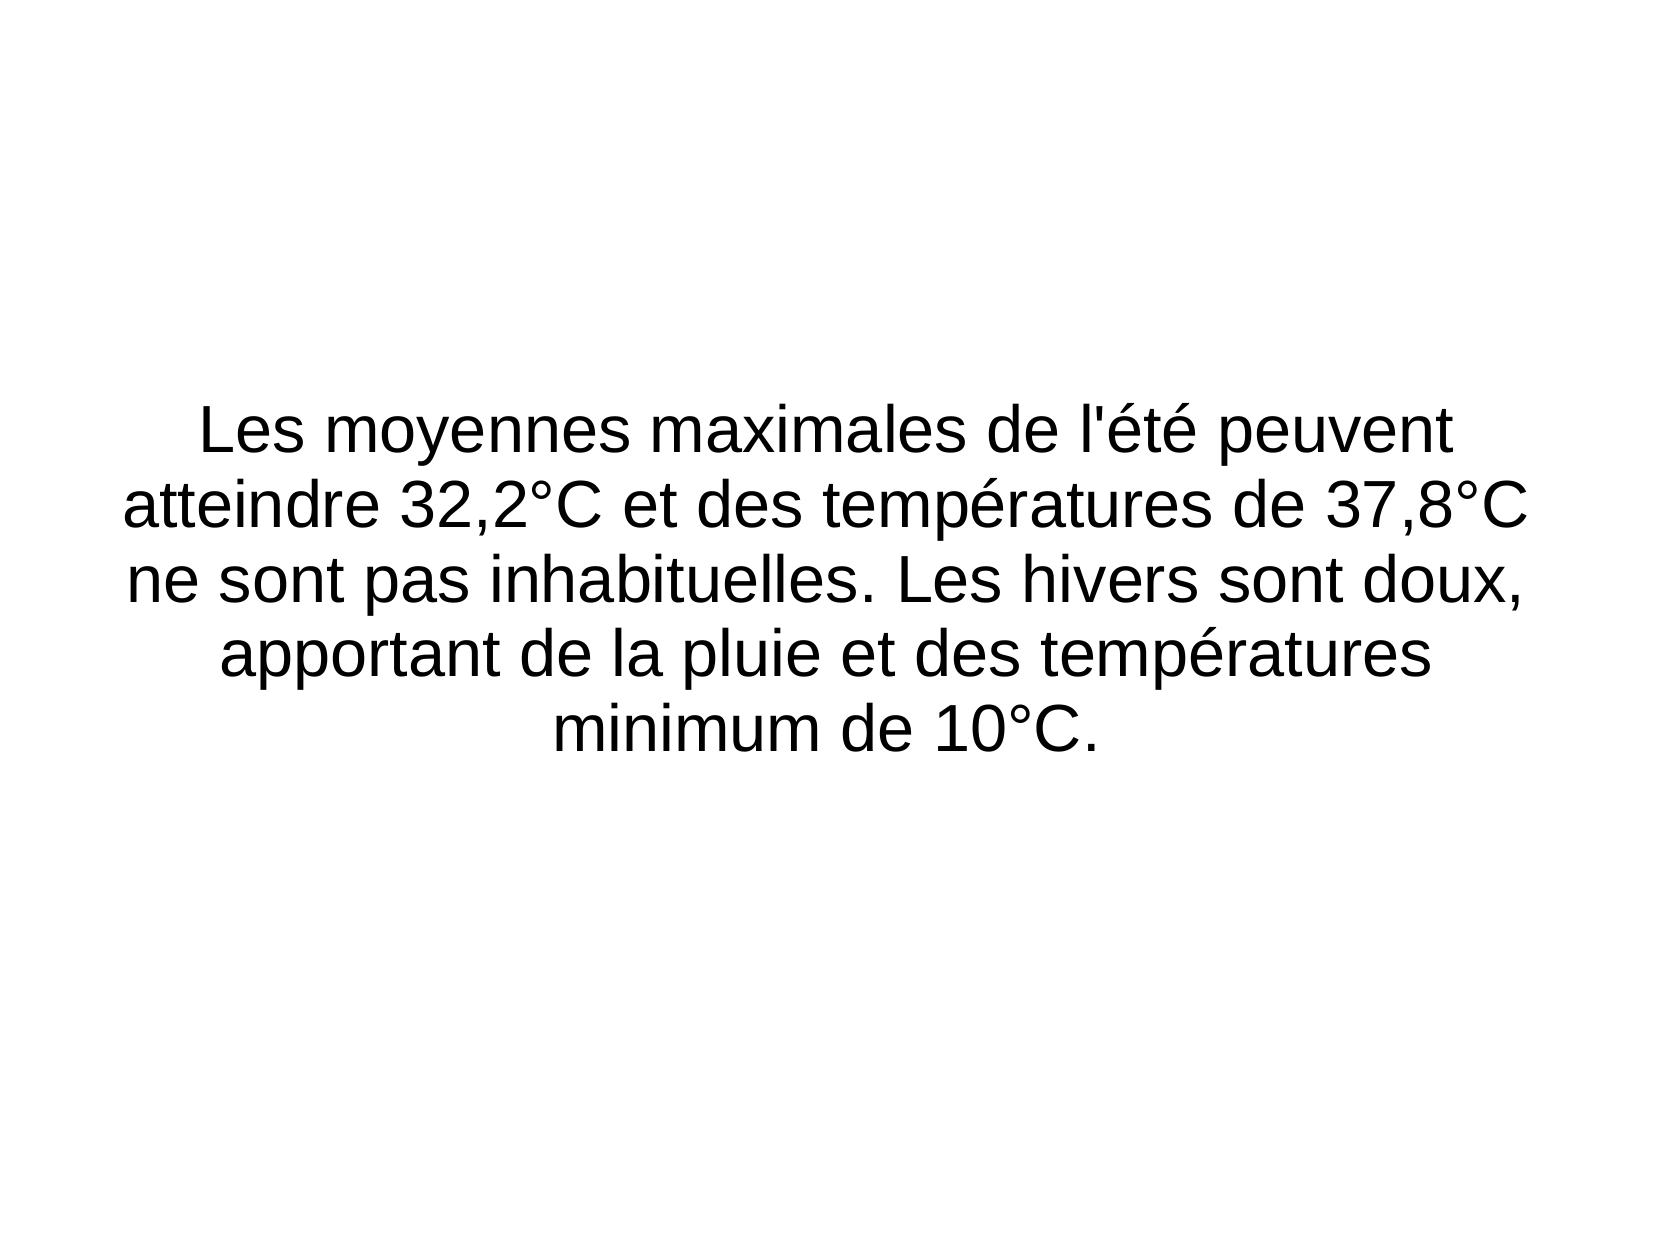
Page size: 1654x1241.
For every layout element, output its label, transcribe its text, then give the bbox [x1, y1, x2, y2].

subtitle Les moyennes maximales de l'été peuvent atteindre 32,2°C et des températures de 37,8°C ne sont pas inhabituelles. Les hivers sont doux, apportant de la pluie et des températures minimum de 10°C. [82, 49, 1571, 1109]
